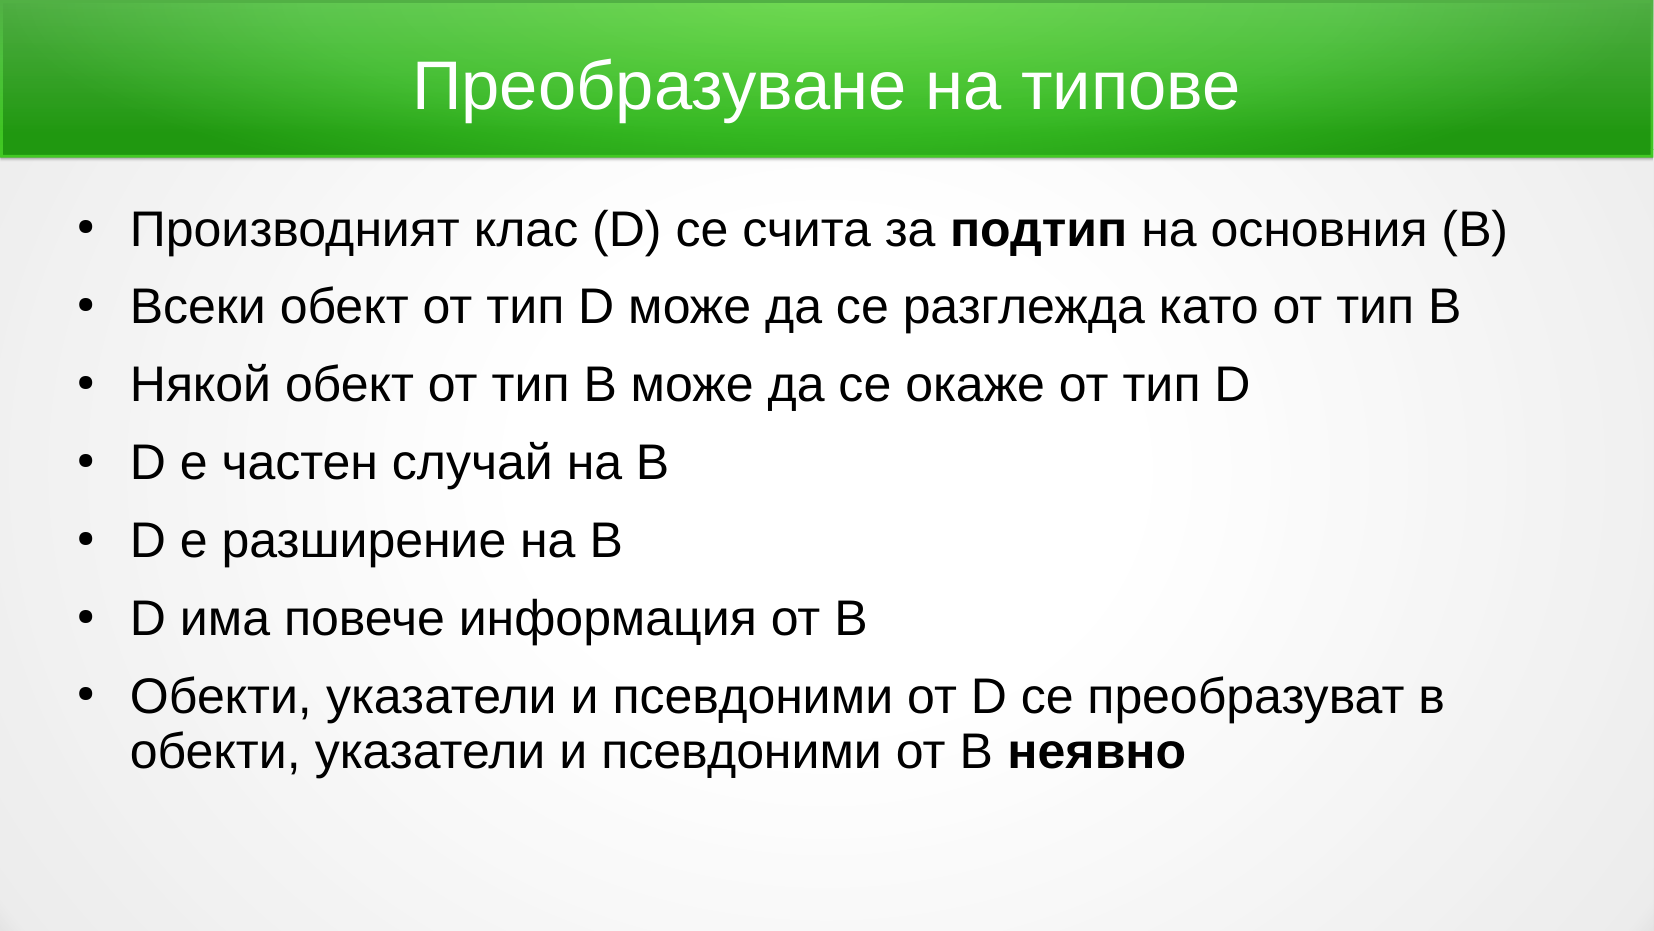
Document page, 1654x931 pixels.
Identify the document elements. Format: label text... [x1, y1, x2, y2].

title Преобразуване на типове [82, 37, 1571, 135]
list Производният клас (D) се счита за подтип на основния (B) Всеки обект от тип D може да се разглежда като от тип B Някой обект от тип B може да се окаже от тип D D е частен случай на B D е разширение на B D има повече информация от B Обекти, указатели и псевдоними от D се преобразуват в обекти, указатели и псевдоними от B неявно [59, 200, 1607, 898]
